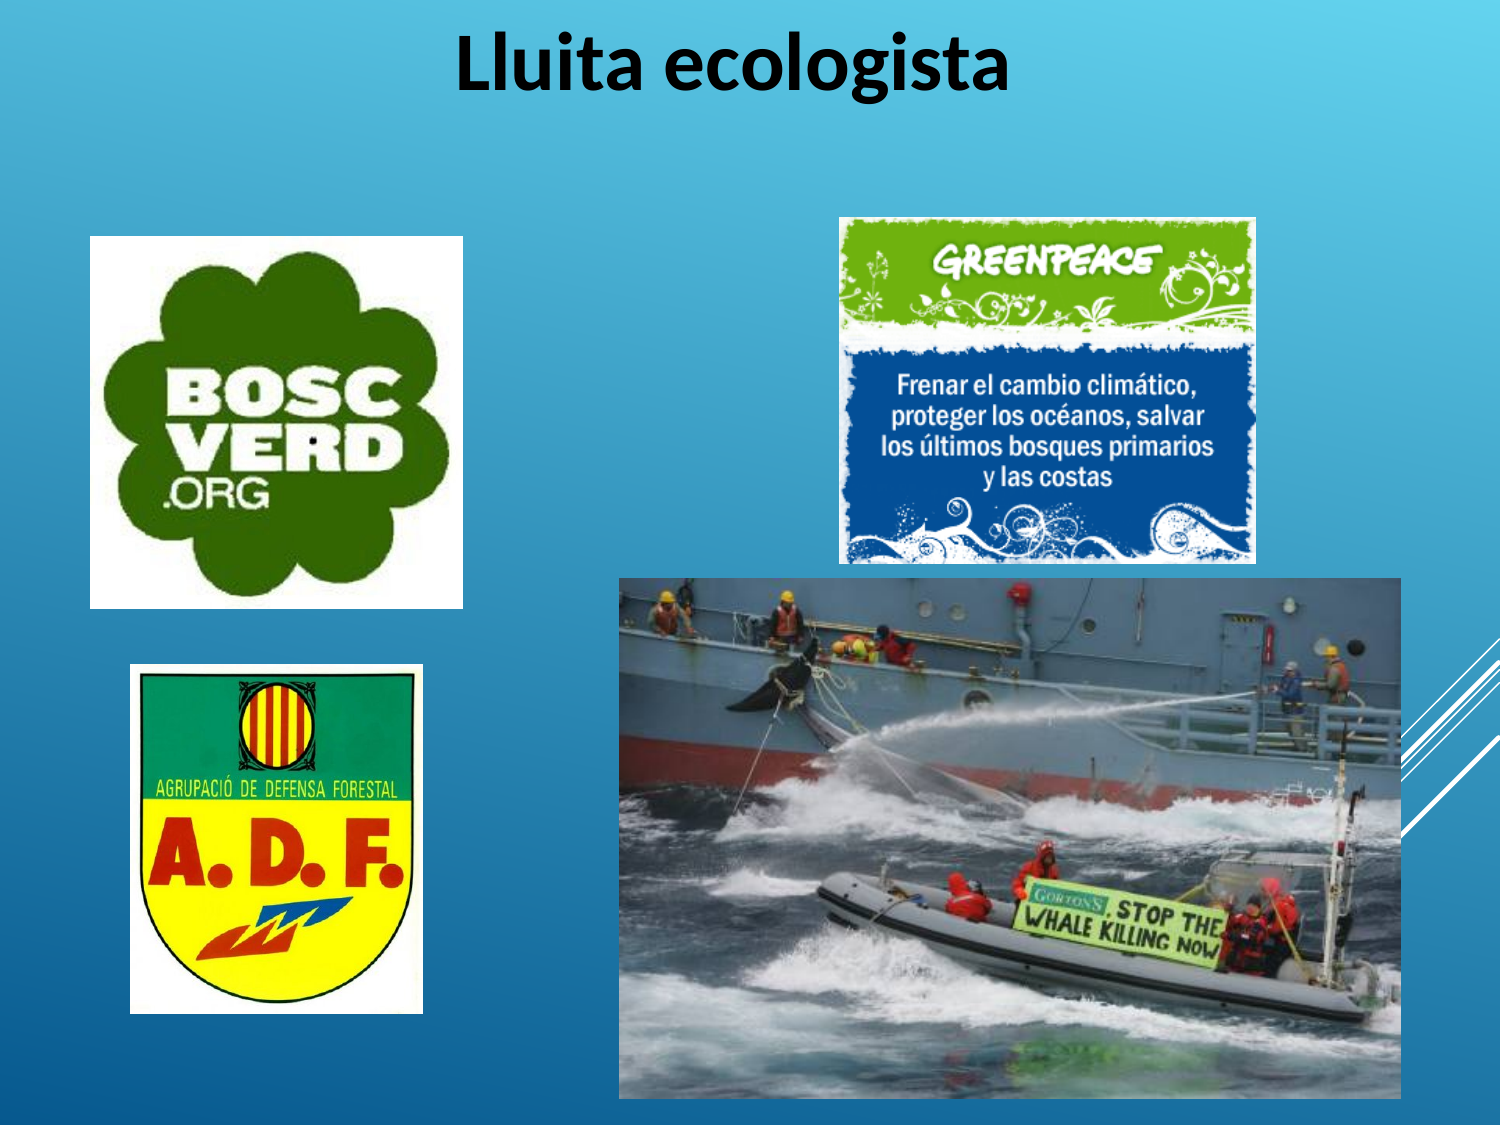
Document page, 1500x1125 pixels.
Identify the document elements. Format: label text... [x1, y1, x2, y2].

picture [130, 664, 423, 1014]
picture [839, 217, 1256, 564]
picture [90, 236, 463, 609]
picture [619, 578, 1401, 1100]
text_box Lluita ecologista [49, 0, 1418, 115]
